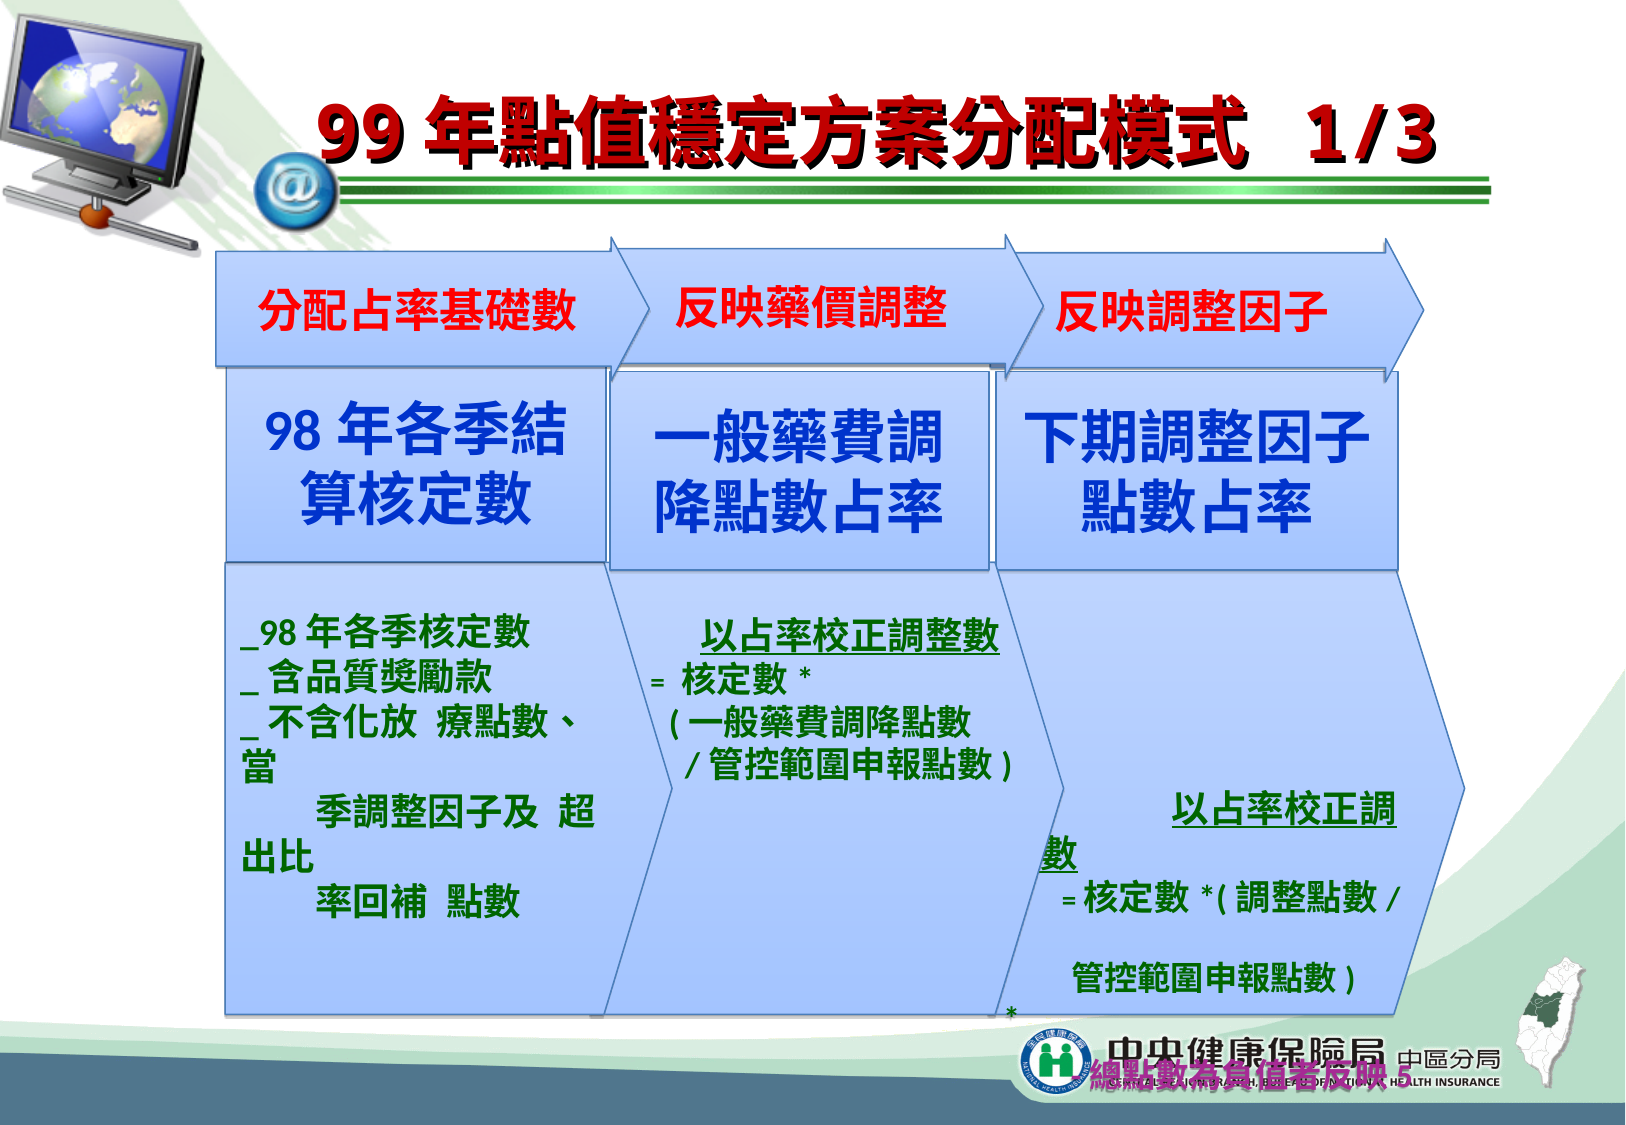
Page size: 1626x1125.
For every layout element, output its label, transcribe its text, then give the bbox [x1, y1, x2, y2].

text_box _98年各季核定數 _含品質奬勵款 _不含化放 療點數、當 季調整因子及 超出比 率回補 點數 [225, 562, 673, 1015]
title 99年點值穩定方案分配模式 1/3 [299, 35, 1625, 223]
text_box 98年各季結算核定數 [227, 367, 606, 562]
text_box 以占率校正調整數 =核定數*(調整點數/ 管控範圍申報點數) * -總點數為負值者反映5 成 -總點數為正值者不做 占率調整全 數列入 [996, 570, 1465, 1015]
text_box 分配占率基礎數 [215, 237, 650, 381]
text_box 以占率校正調整數 = 核定數* (一般藥費調降點數 /管控範圍申報點數) [605, 562, 1064, 1015]
text_box 下期調整因子點數占率 [996, 371, 1398, 570]
text_box 一般藥費調降點數占率 [610, 371, 989, 570]
text_box 反映藥價調整 [618, 234, 1044, 378]
text_box 反映調整因子 [1011, 238, 1424, 382]
